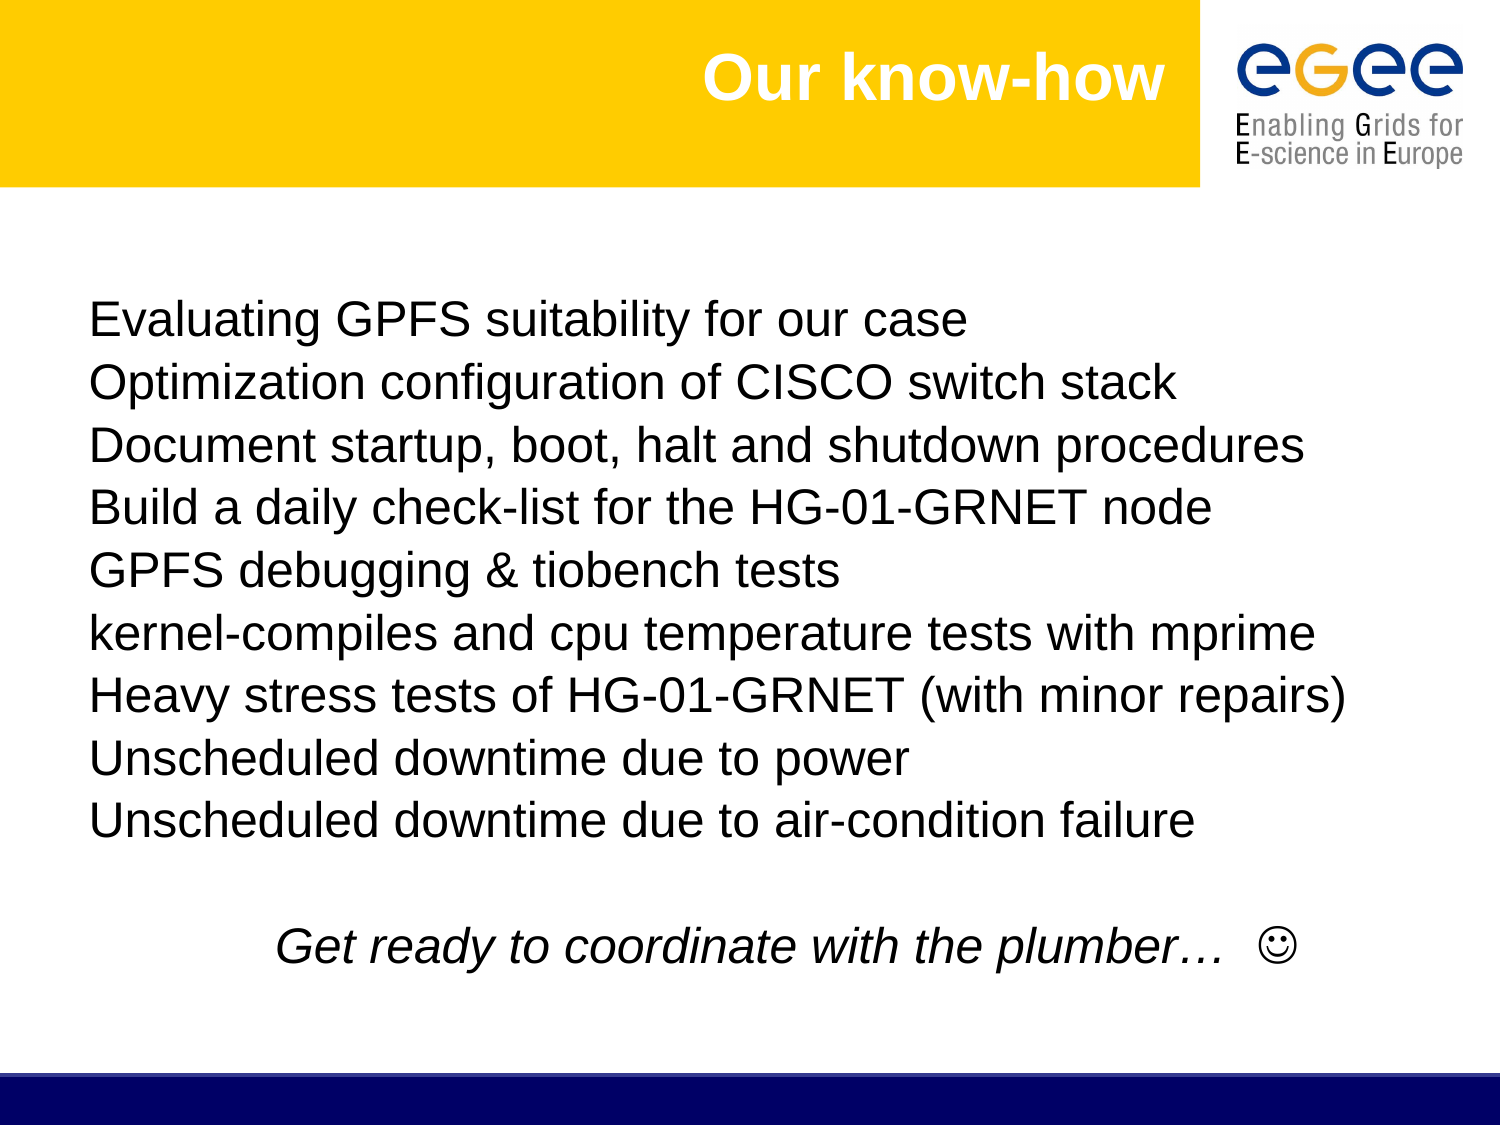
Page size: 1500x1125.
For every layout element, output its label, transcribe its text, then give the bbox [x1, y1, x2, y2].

list Evaluating GPFS suitability for our case Optimization configuration of CISCO switch stack Document startup, boot, halt and shutdown procedures Build a daily check-list for the HG-01-GRNET node GPFS debugging & tiobench tests kernel-compiles and cpu temperature tests with mprime Heavy stress tests of HG-01-GRNET (with minor repairs) Unscheduled downtime due to power Unscheduled downtime due to air-condition failure Get ready to coordinate with the plumber…  [0, 237, 1500, 1125]
picture [1237, 24, 1463, 169]
title Our know-how [377, 32, 1182, 123]
